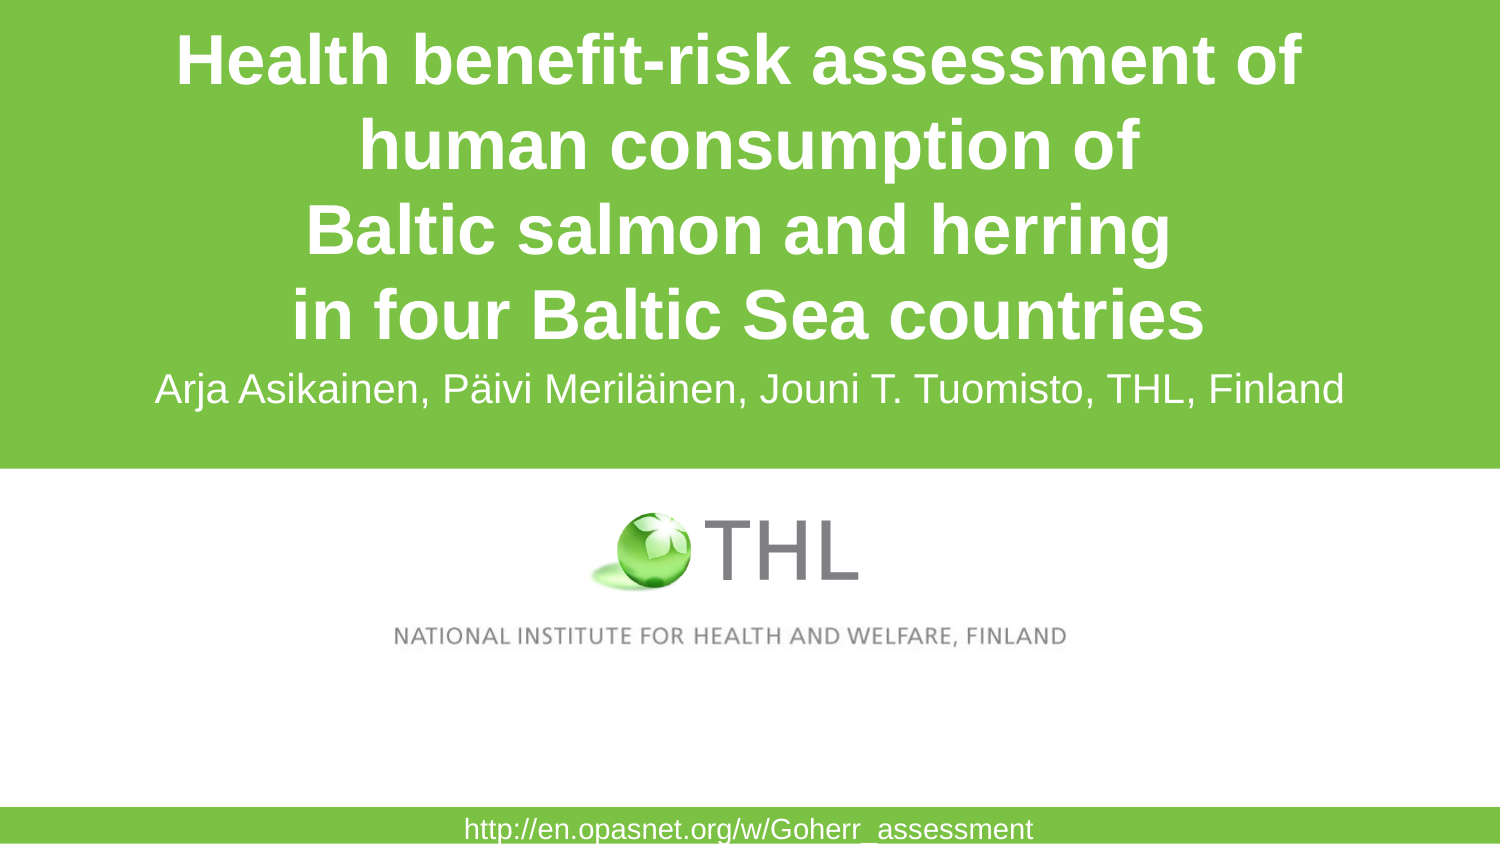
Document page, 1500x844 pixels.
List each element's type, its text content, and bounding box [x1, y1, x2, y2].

subtitle Arja Asikainen, Päivi Meriläinen, Jouni T. Tuomisto, THL, Finland [76, 347, 1424, 441]
title Health benefit-risk assessment of human consumption of Baltic salmon and herring in four Baltic Sea countries [30, 17, 1469, 369]
picture [562, 483, 887, 617]
picture [362, 618, 1112, 656]
